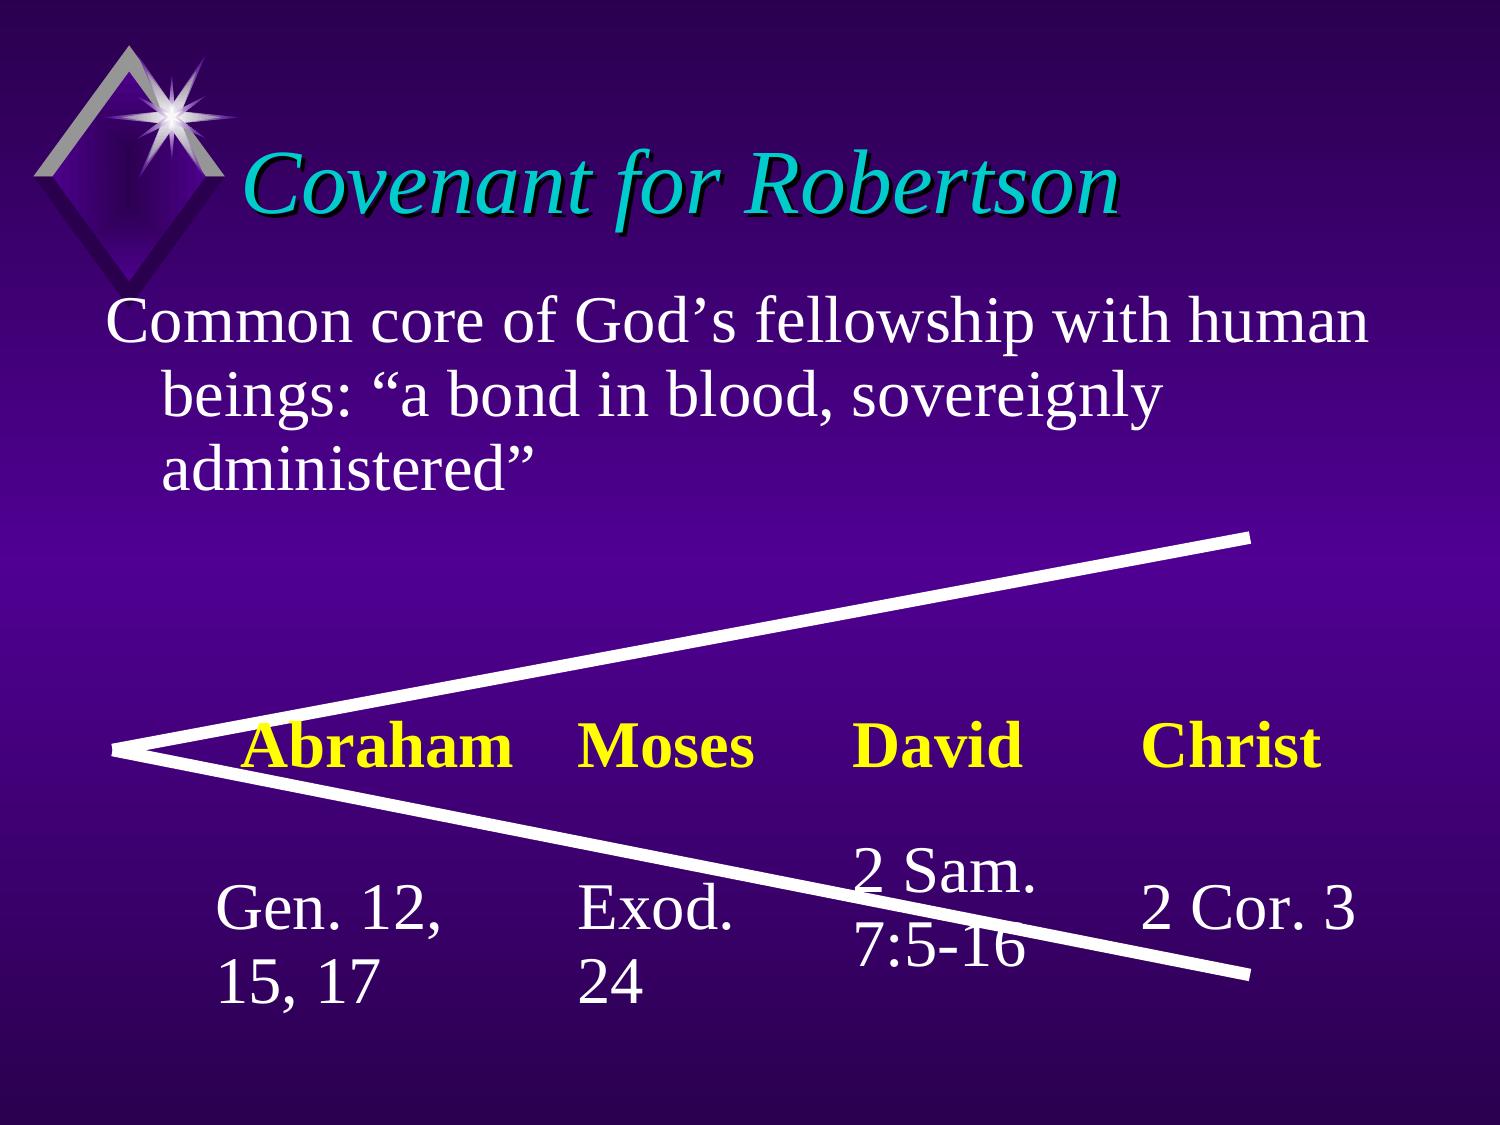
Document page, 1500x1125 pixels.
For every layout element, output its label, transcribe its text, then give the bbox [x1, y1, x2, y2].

text_box David [837, 699, 1125, 790]
title Covenant for Robertson [224, 78, 1388, 274]
text_box Exod. 24 [562, 862, 813, 1026]
text_box Christ [1125, 699, 1413, 790]
text_box 2 Cor. 3 [1124, 862, 1388, 952]
text_box Abraham [225, 699, 562, 790]
text_box Moses [562, 699, 837, 790]
list Common core of God’s fellowship with human beings: “a bond in blood, sovereignly administered” [90, 274, 1445, 513]
text_box 2 Sam. 7:5-16 [837, 824, 1075, 989]
text_box Gen. 12, 15, 17 [199, 862, 513, 1026]
